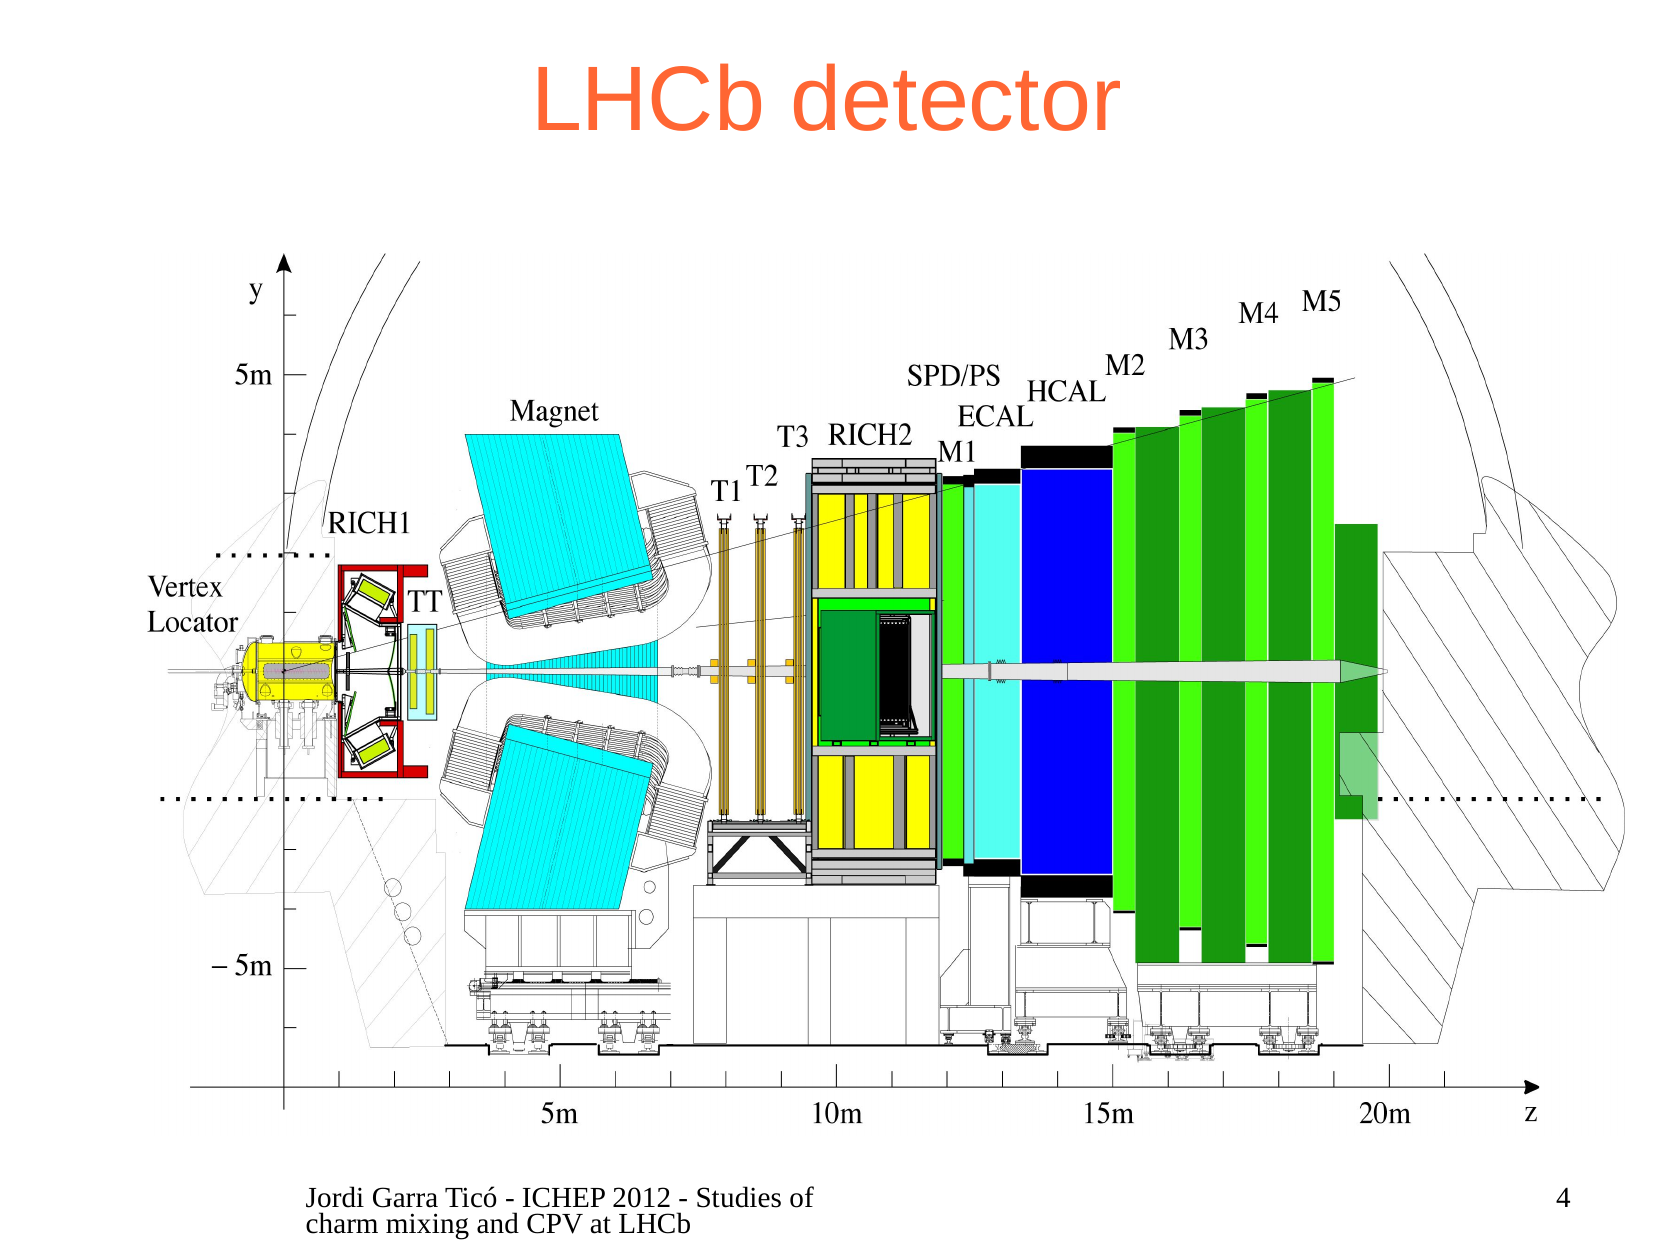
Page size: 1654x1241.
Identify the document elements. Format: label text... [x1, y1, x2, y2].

title LHCb detector [82, 47, 1571, 150]
picture [147, 253, 1625, 1136]
